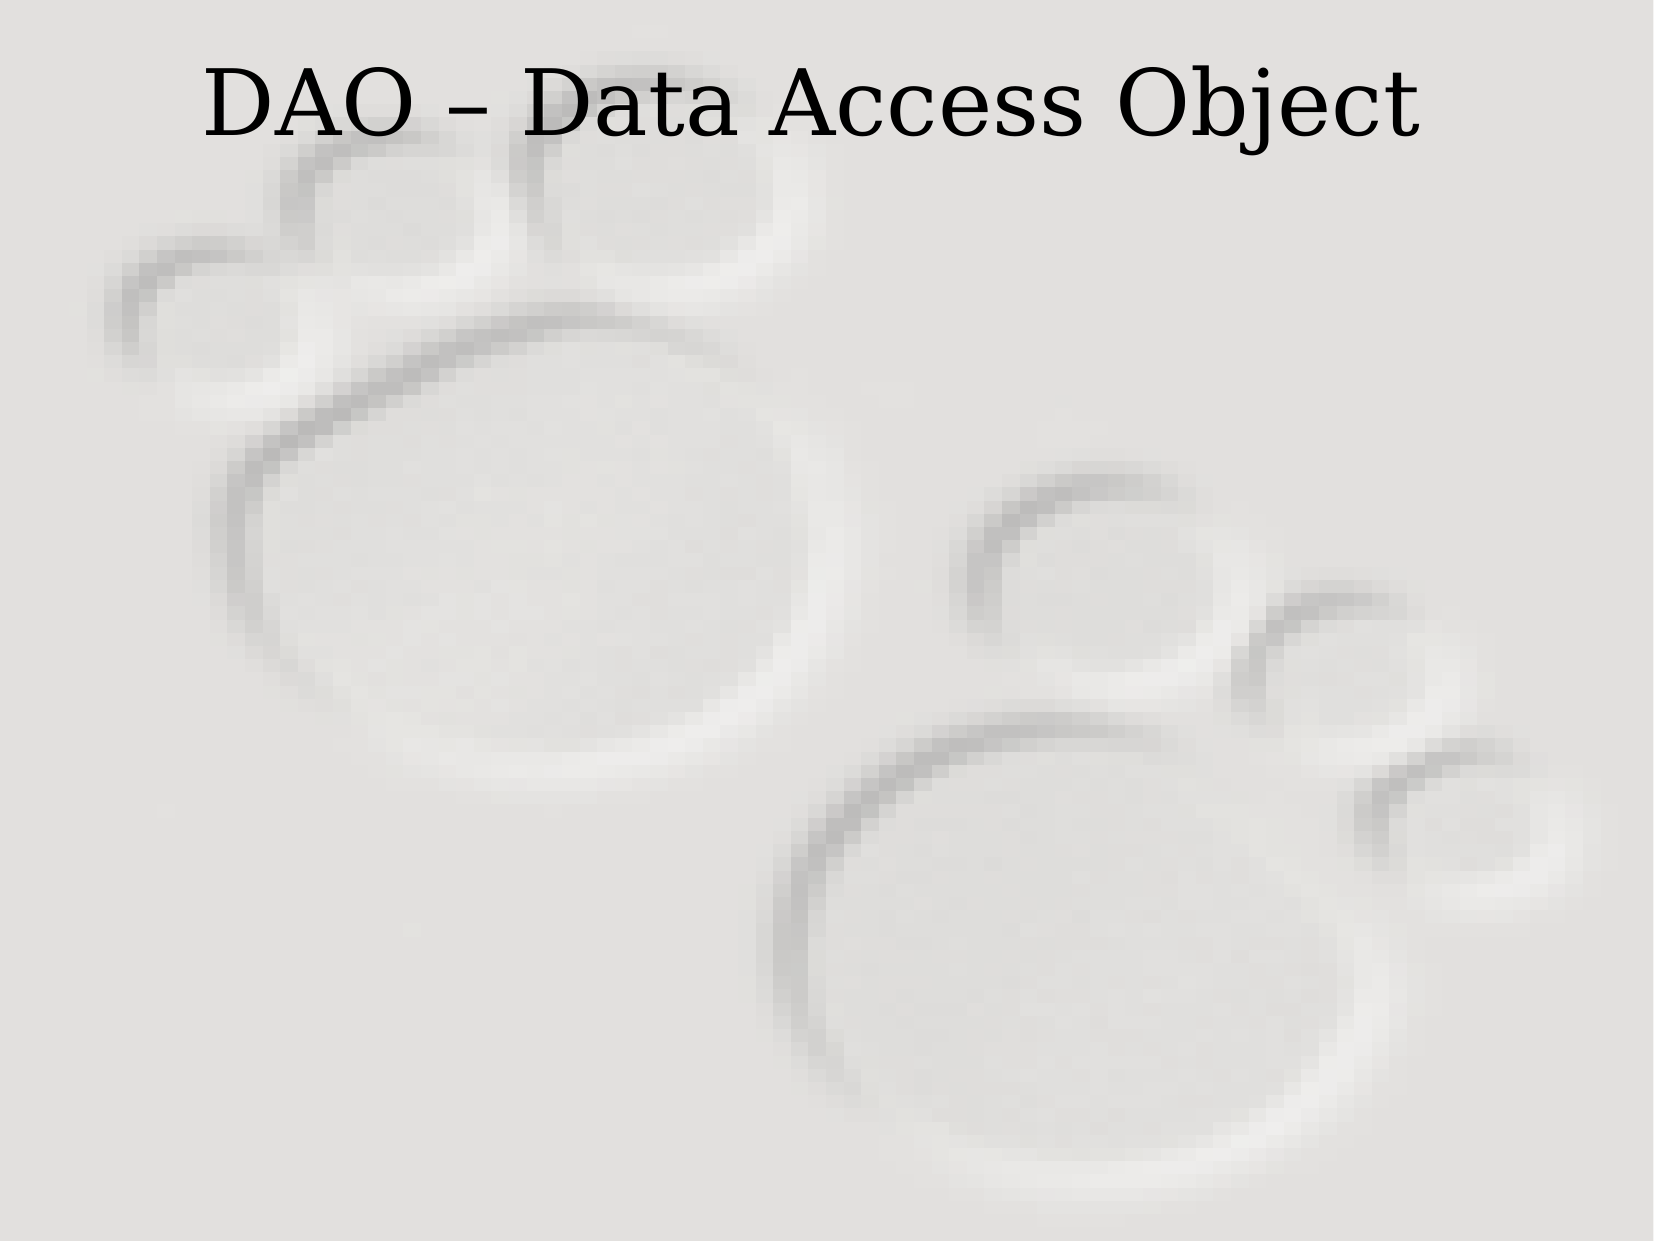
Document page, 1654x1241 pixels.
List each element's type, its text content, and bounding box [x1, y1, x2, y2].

title DAO – Data Access Object [29, 0, 1595, 208]
picture [0, 0, 1654, 1241]
